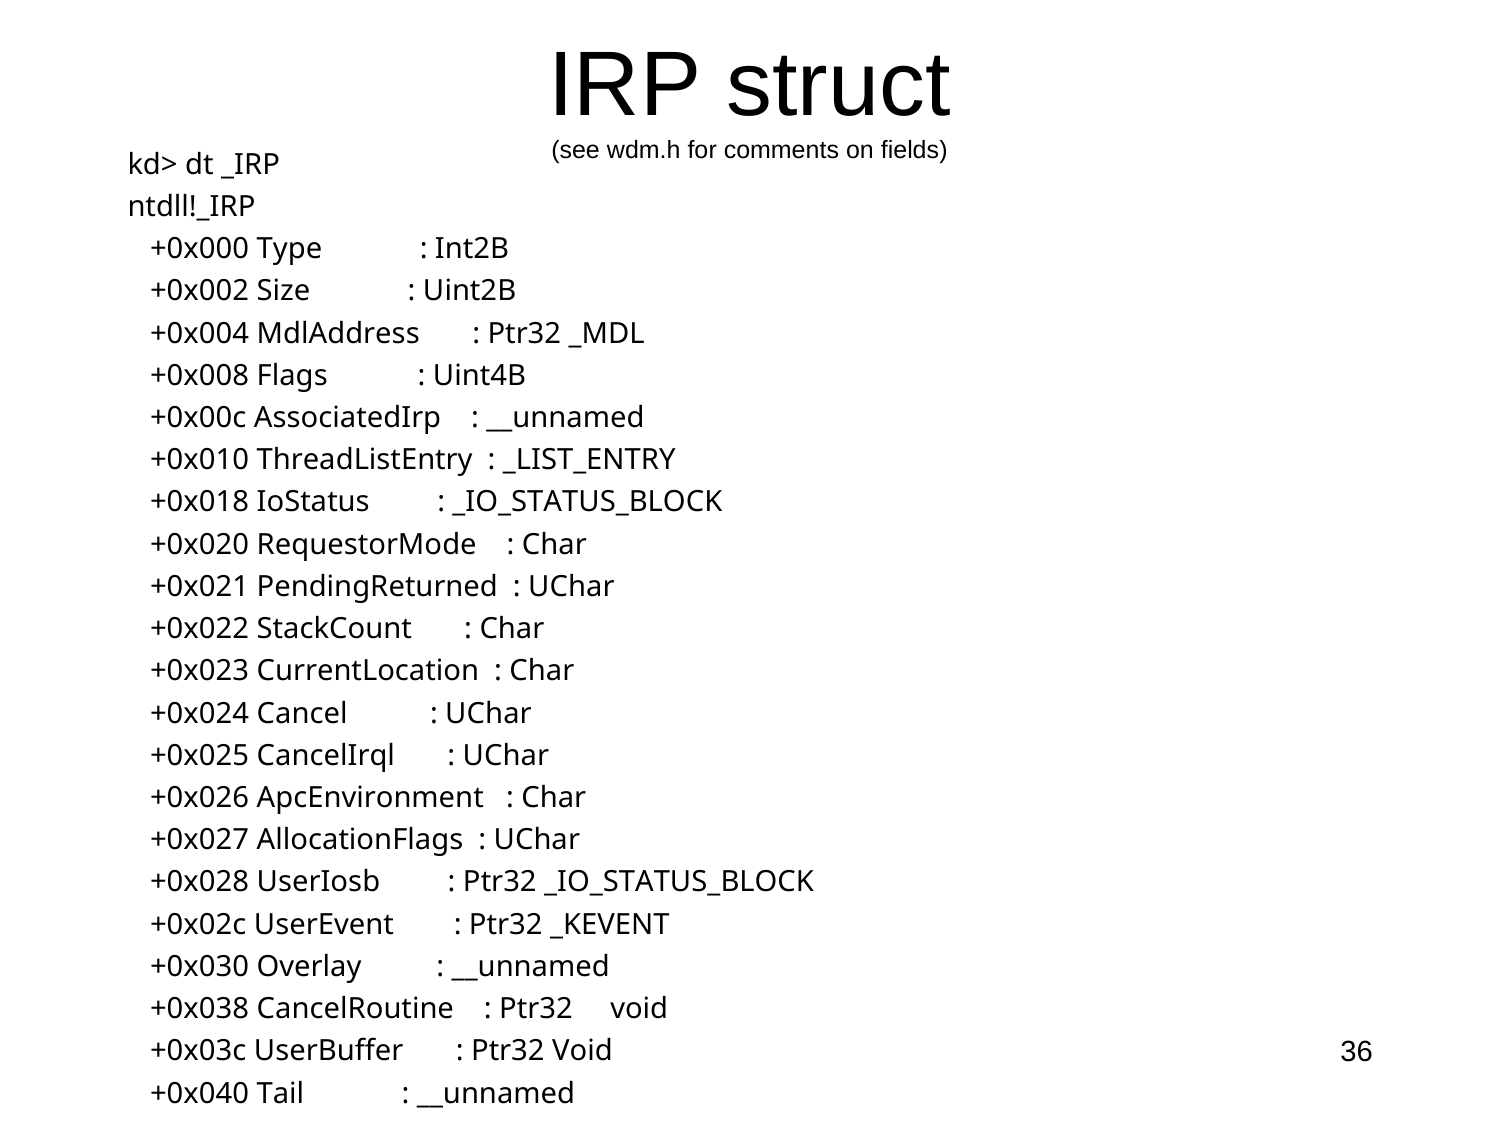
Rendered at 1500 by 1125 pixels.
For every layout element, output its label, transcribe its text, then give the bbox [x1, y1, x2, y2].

text_box <number> [1074, 1025, 1388, 1101]
list kd> dt _IRP ntdll!_IRP +0x000 Type : Int2B +0x002 Size : Uint2B +0x004 MdlAddress : Ptr32 _MDL +0x008 Flags : Uint4B +0x00c AssociatedIrp : __unnamed +0x010 ThreadListEntry : _LIST_ENTRY +0x018 IoStatus : _IO_STATUS_BLOCK +0x020 RequestorMode : Char +0x021 PendingReturned : UChar +0x022 StackCount : Char +0x023 CurrentLocation : Char +0x024 Cancel : UChar +0x025 CancelIrql : UChar +0x026 ApcEnvironment : Char +0x027 AllocationFlags : UChar +0x028 UserIosb : Ptr32 _IO_STATUS_BLOCK +0x02c UserEvent : Ptr32 _KEVENT +0x030 Overlay : __unnamed +0x038 CancelRoutine : Ptr32 void +0x03c UserBuffer : Ptr32 Void +0x040 Tail : __unnamed [112, 137, 1388, 1117]
title IRP struct (see wdm.h for comments on fields) [0, 0, 1500, 188]
